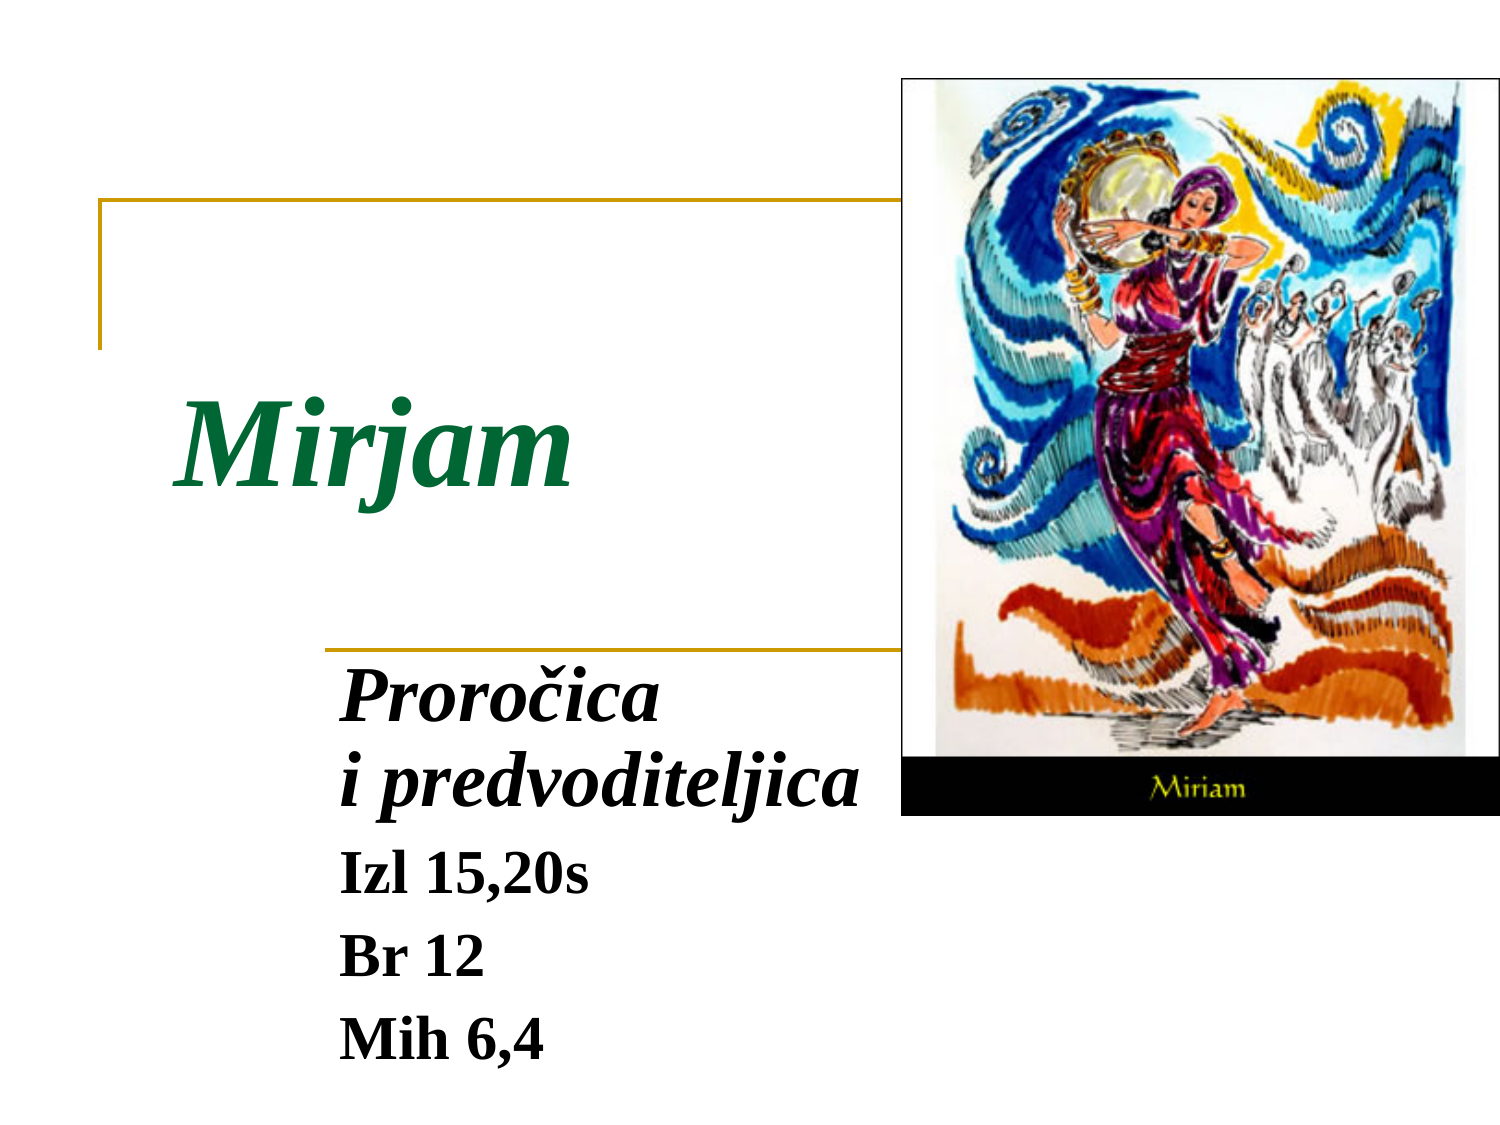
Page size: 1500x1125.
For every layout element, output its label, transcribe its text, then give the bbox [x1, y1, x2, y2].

picture [901, 78, 1500, 816]
subtitle Proročica i predvoditeljica Izl 15,20s Br 12 Mih 6,4 [324, 645, 1282, 1125]
title Mirjam [159, 349, 901, 591]
